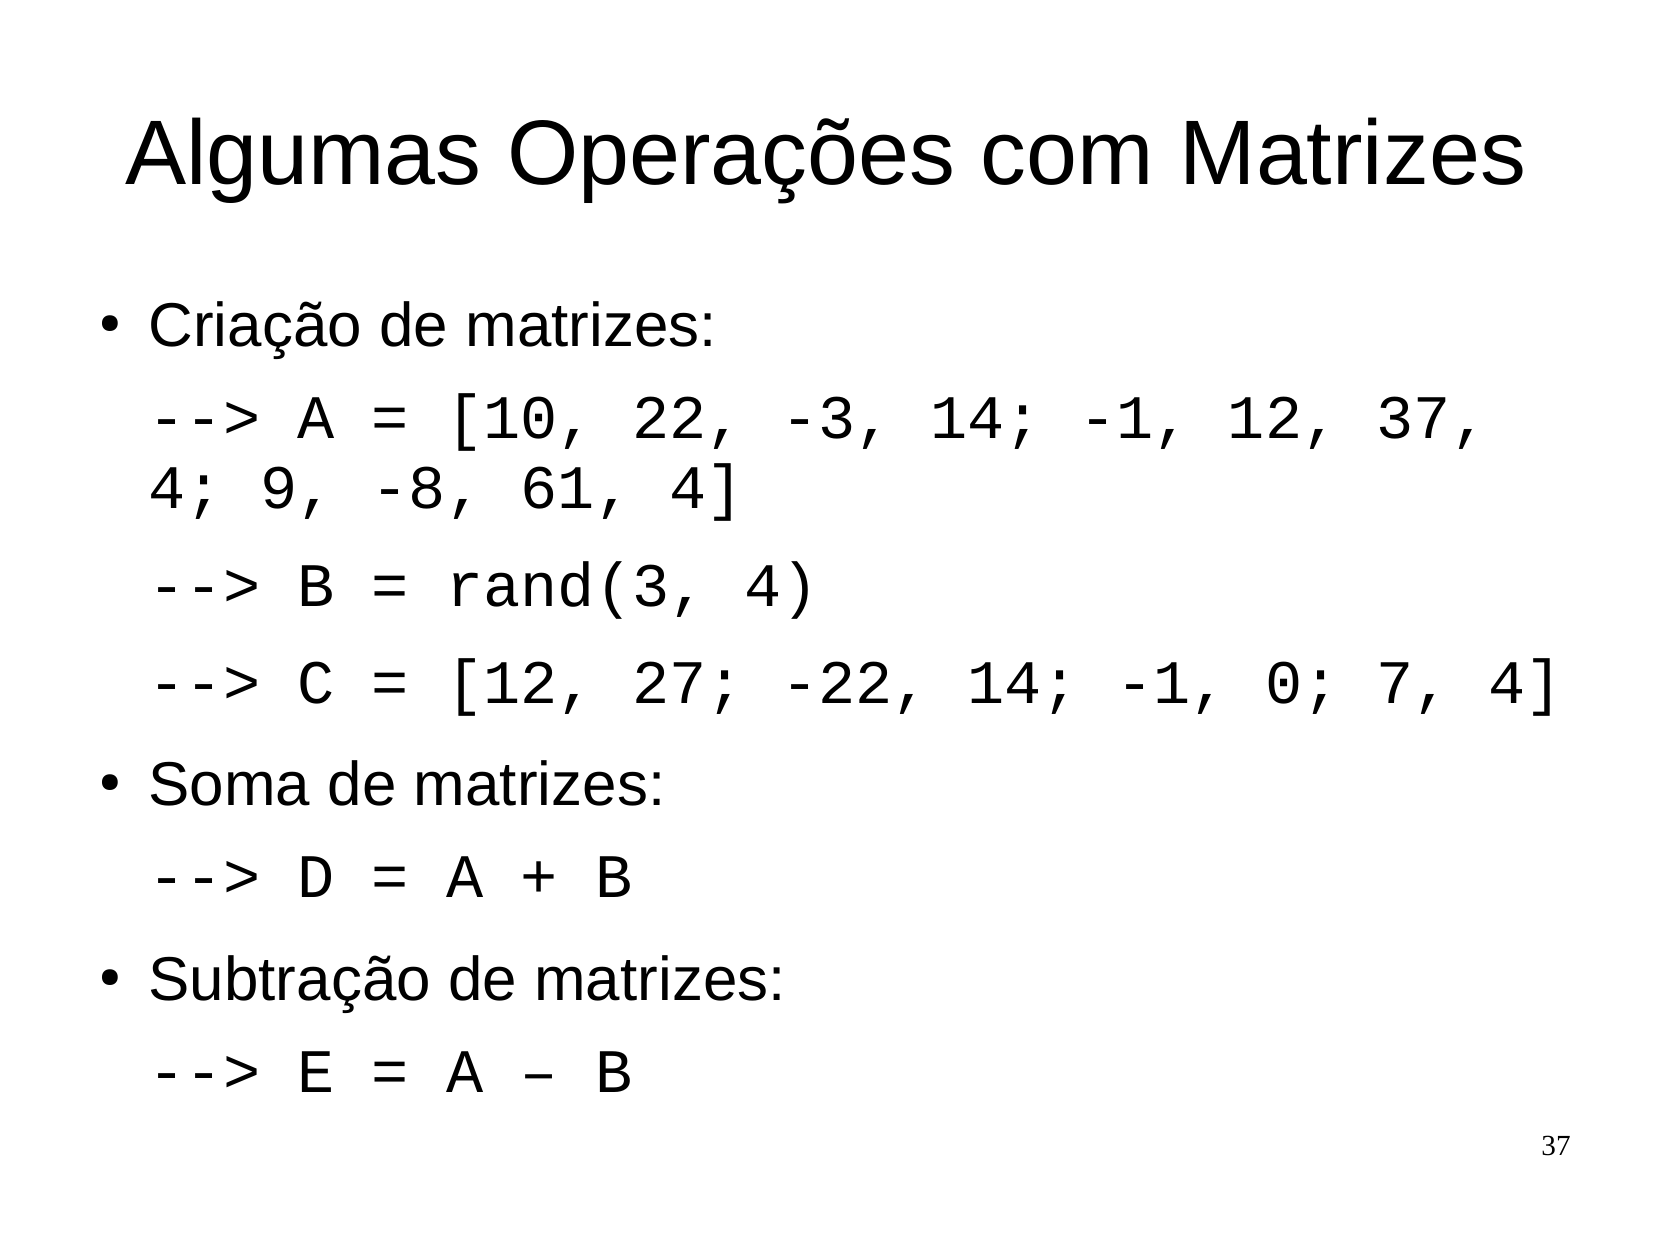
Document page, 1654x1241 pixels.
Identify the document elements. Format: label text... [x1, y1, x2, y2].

list Criação de matrizes: --> A = [10, 22, -3, 14; -1, 12, 37, 4; 9, -8, 61, 4] --> B = rand(3, 4) --> C = [12, 27; -22, 14; -1, 0; 7, 4] Soma de matrizes: --> D = A + B Subtração de matrizes: --> E = A – B [82, 290, 1571, 1146]
title Algumas Operações com Matrizes [82, 49, 1571, 257]
